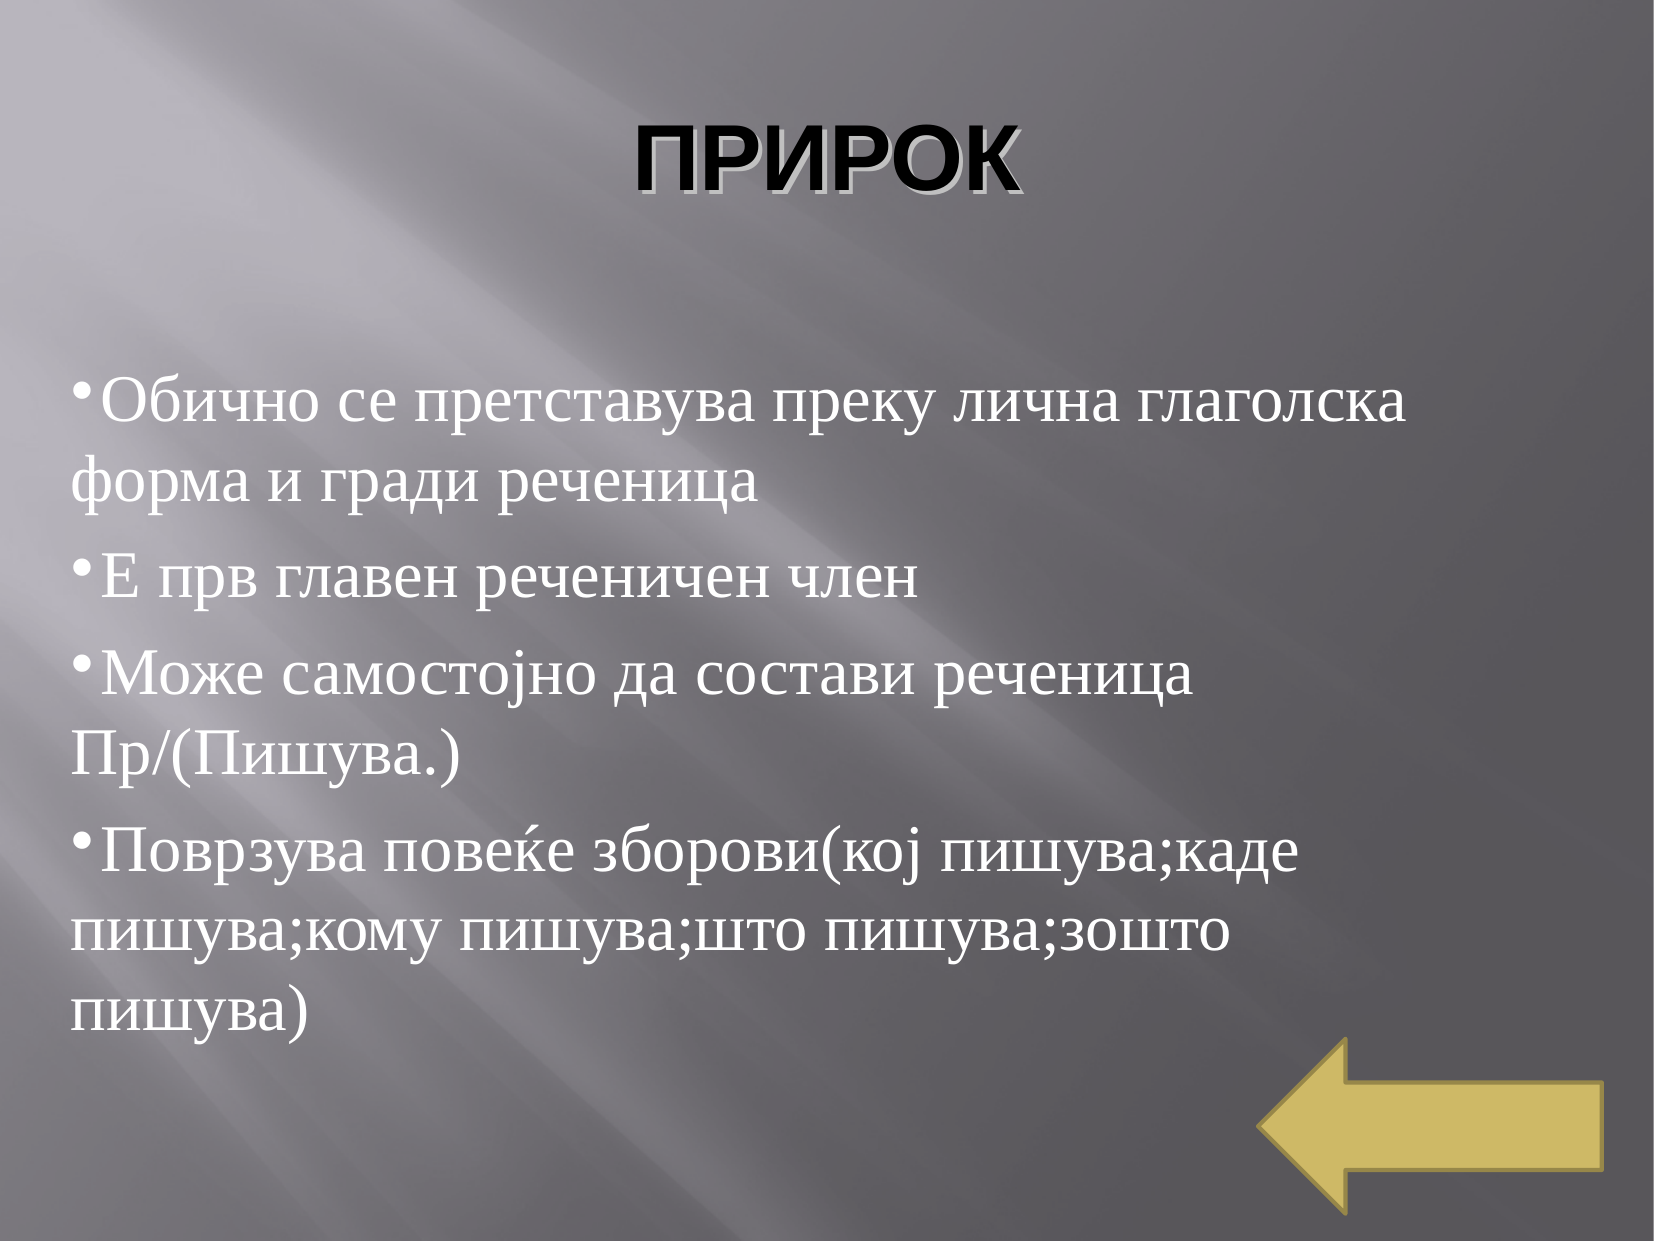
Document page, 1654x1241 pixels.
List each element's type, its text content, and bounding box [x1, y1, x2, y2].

subtitle Обично се претставува преку лична глаголска форма и гради реченица Е прв главен реченичен член Може самостојно да состави реченица Пр/(Пишува.)‏ Поврзува повеќе зборови(кој пишува;каде пишува;кому пишува;што пишува;зошто пишува)‏ [0, 290, 1489, 1109]
picture [0, 0, 1654, 1241]
text_box [1257, 1038, 1602, 1214]
title ПРИРОК [82, 49, 1571, 257]
